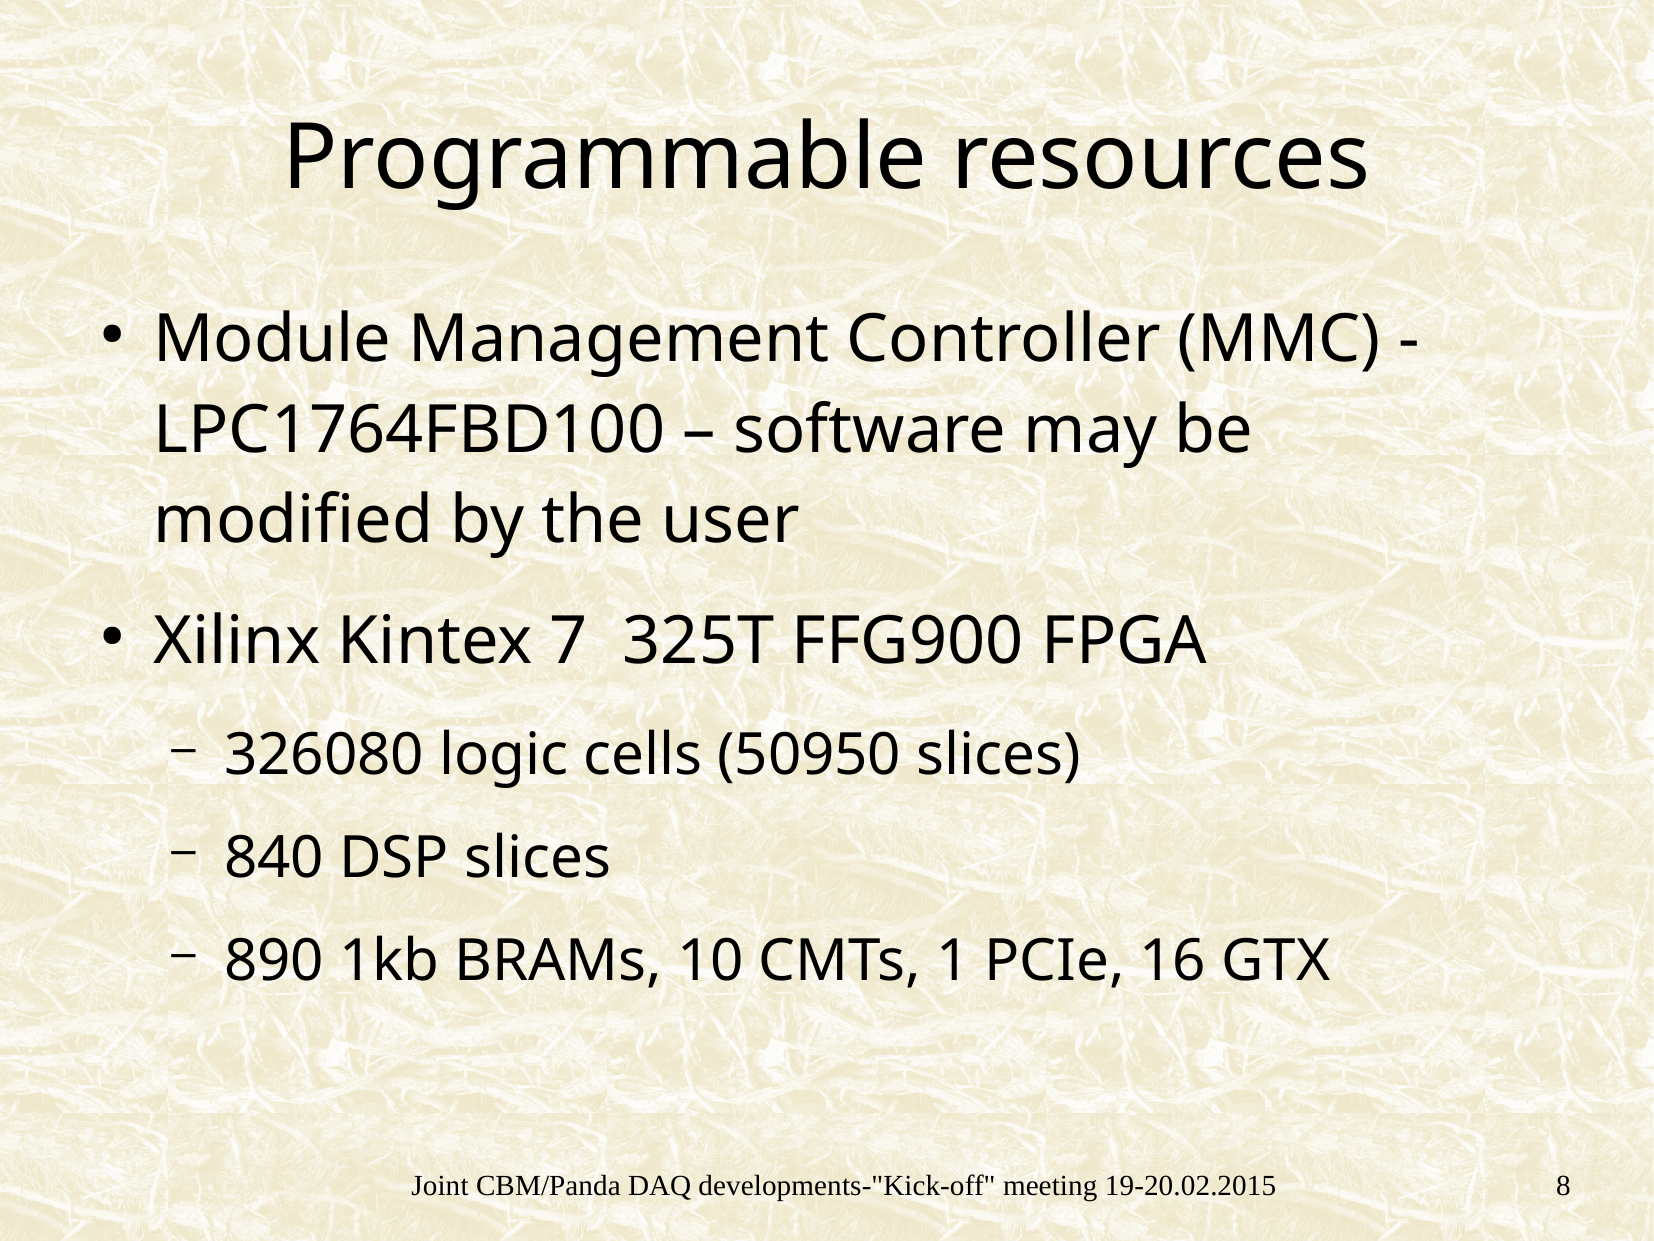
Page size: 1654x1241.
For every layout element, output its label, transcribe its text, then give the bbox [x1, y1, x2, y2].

picture [0, 0, 1654, 1241]
title Programmable resources [82, 49, 1571, 257]
list Module Management Controller (MMC) - LPC1764FBD100 – software may be modified by the user Xilinx Kintex 7 325T FFG900 FPGA 326080 logic cells (50950 slices) 840 DSP slices 890 1kb BRAMs, 10 CMTs, 1 PCIe, 16 GTX [82, 290, 1538, 1010]
